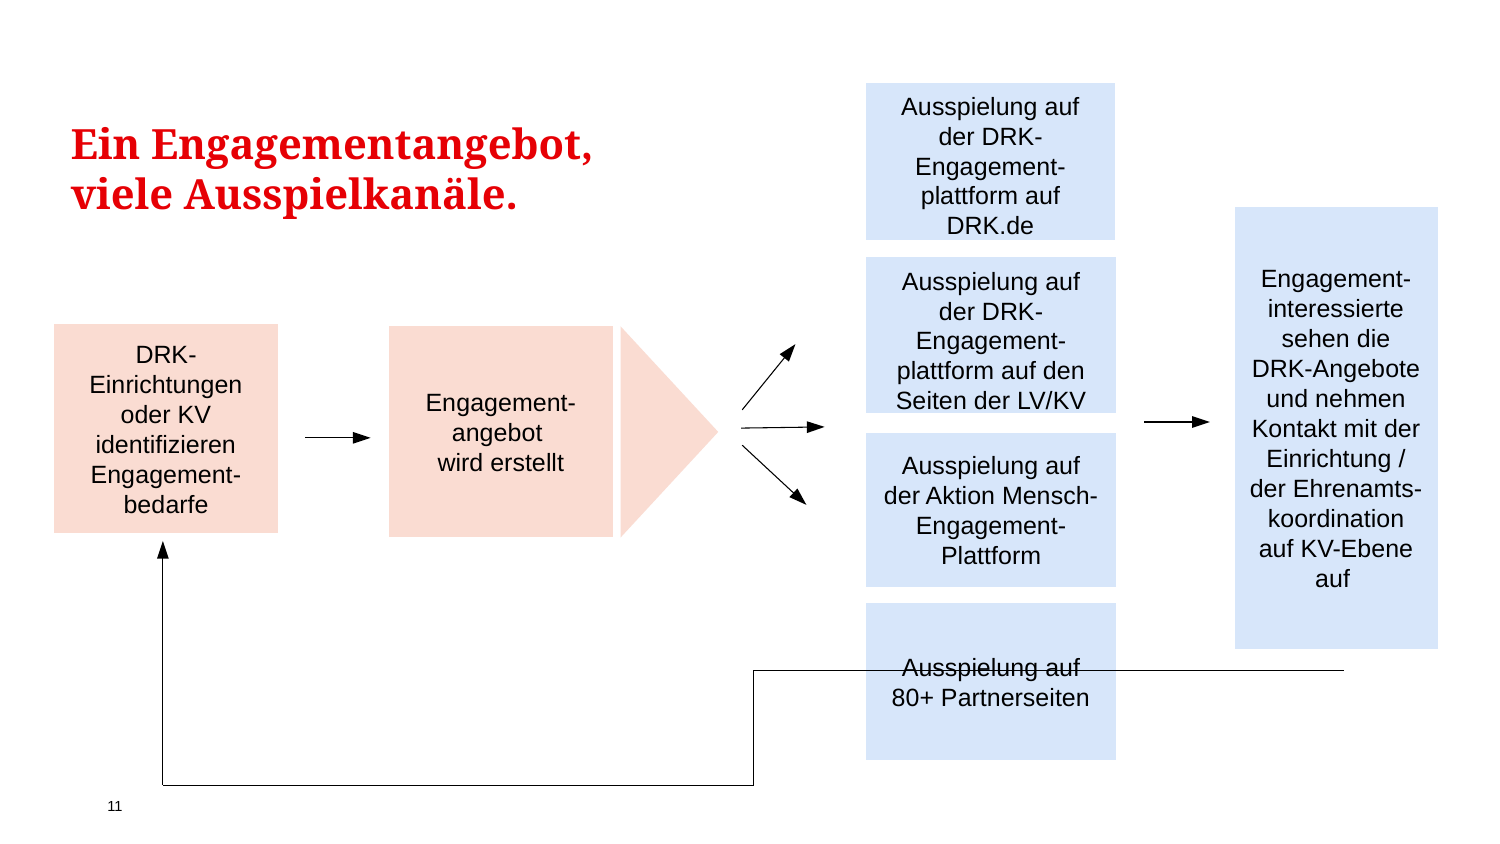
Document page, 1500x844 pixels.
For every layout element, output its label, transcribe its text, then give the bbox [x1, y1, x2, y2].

text_box Ausspielung auf der DRK-Engagement-plattform auf DRK.de [866, 83, 1115, 240]
title Ein Engagementangebot, viele Ausspielkanäle. [70, 118, 706, 211]
slide_number 11 [107, 796, 445, 814]
text_box DRK- Einrichtungen oder KV identifizieren Engagement-bedarfe [54, 324, 278, 533]
text_box Ausspielung auf 80+ Partnerseiten [866, 671, 1116, 760]
text_box Engagement-angebot wird erstellt [389, 326, 613, 537]
text_box [620, 326, 719, 538]
text_box Ausspielung auf 80+ Partnerseiten [866, 603, 1116, 670]
text_box Ausspielung auf der Aktion Mensch-Engagement-Plattform [866, 433, 1116, 587]
text_box Ausspielung auf der DRK-Engagement-plattform auf den Seiten der LV/KV [866, 257, 1116, 413]
text_box Engagement-interessierte sehen die DRK-Angebote und nehmen Kontakt mit der Einrichtung / der Ehrenamts-koordination auf KV-Ebene auf [1235, 207, 1438, 649]
